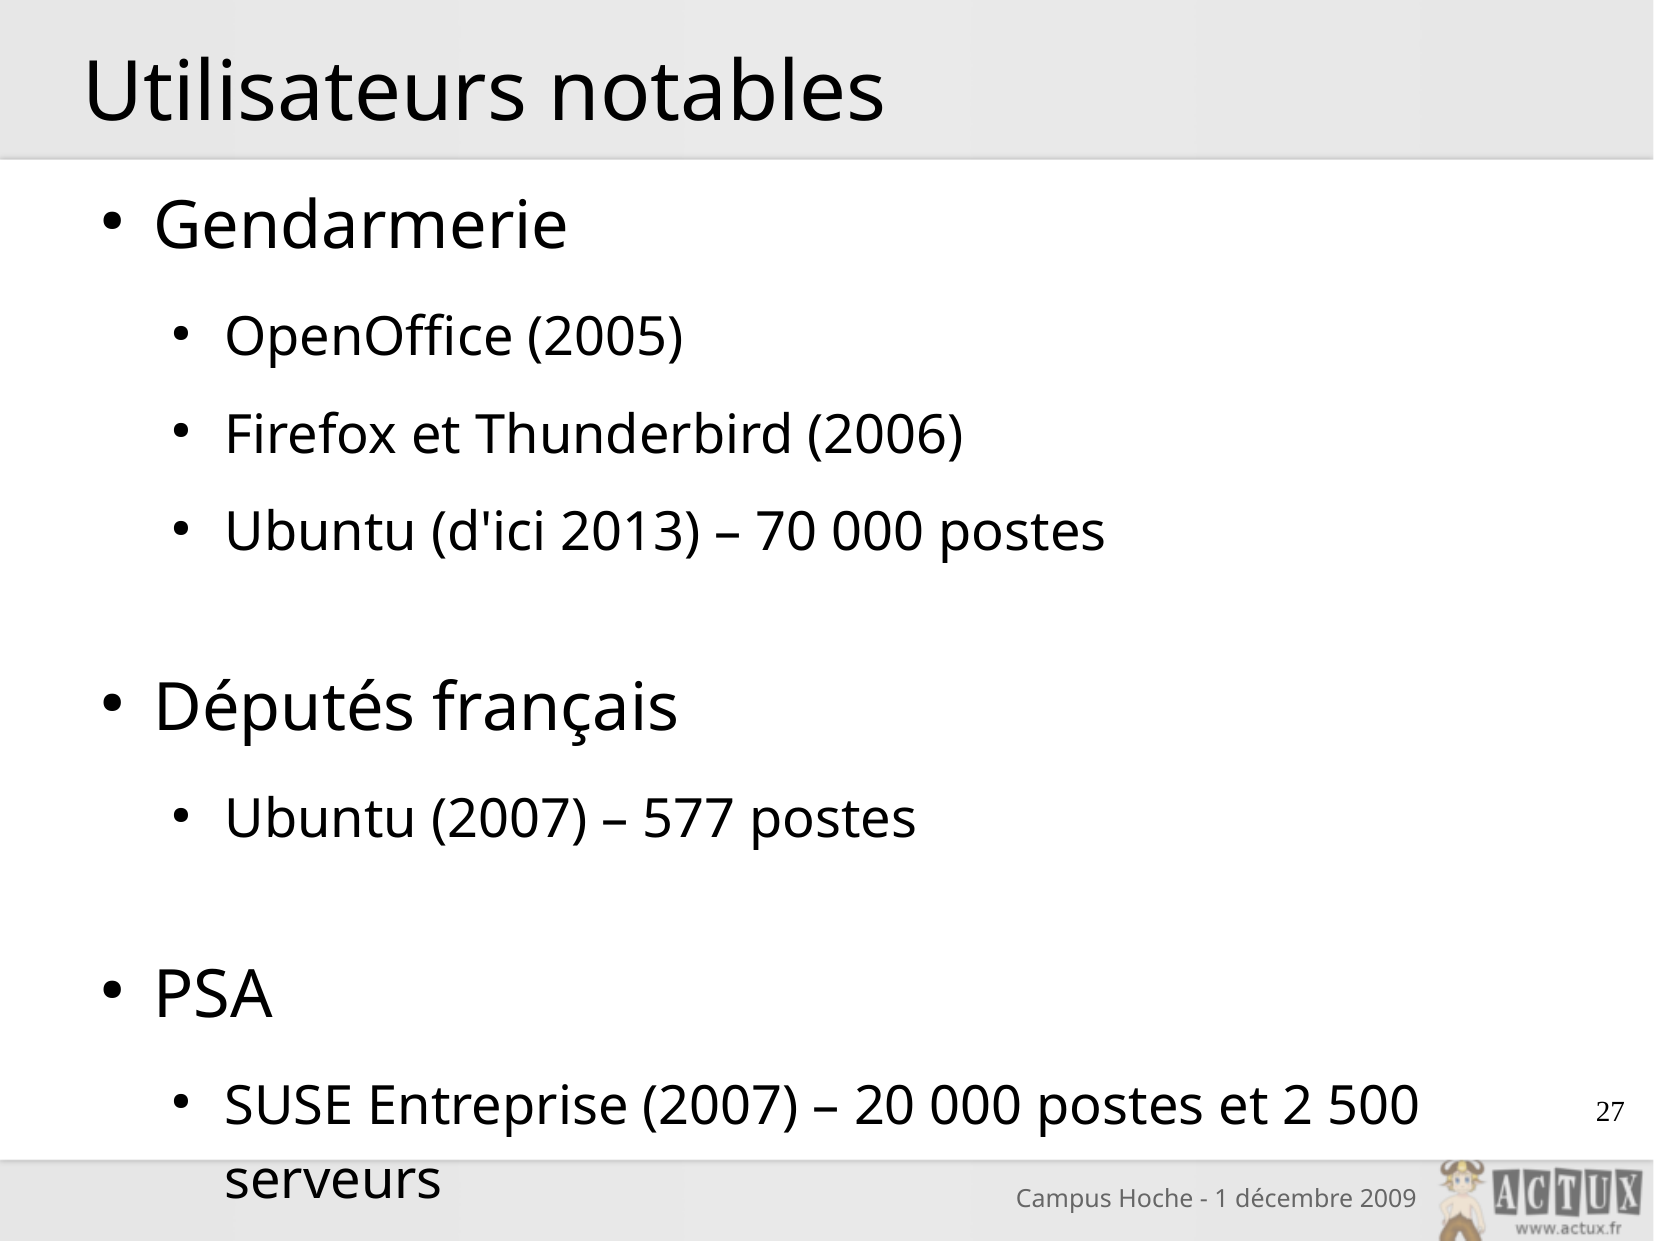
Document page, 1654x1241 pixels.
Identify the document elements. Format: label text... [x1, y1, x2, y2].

picture [0, 0, 1654, 1241]
title Utilisateurs notables [82, 29, 1571, 148]
list Gendarmerie OpenOffice (2005) Firefox et Thunderbird (2006) Ubuntu (d'ici 2013) – 70 000 postes Députés français Ubuntu (2007) – 577 postes PSA SUSE Entreprise (2007) – 20 000 postes et 2 500 serveurs [82, 177, 1571, 1128]
